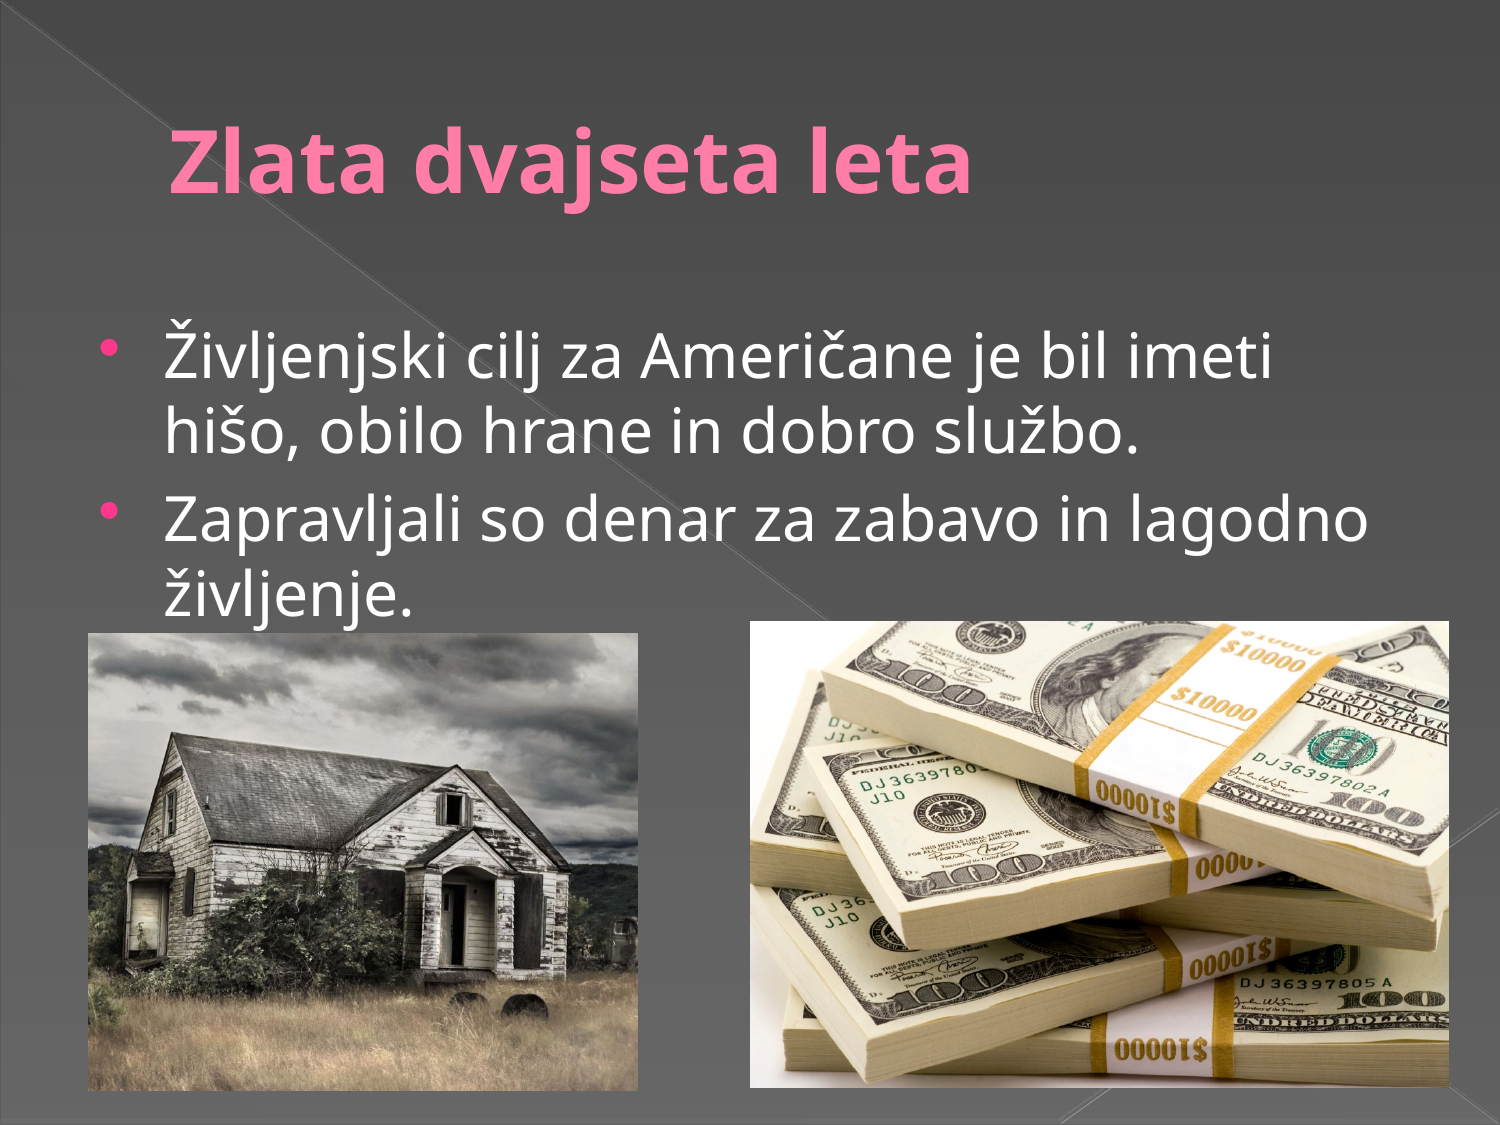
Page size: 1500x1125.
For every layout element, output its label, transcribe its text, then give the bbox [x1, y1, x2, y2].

picture [88, 633, 638, 1092]
list Življenjski cilj za Američane je bil imeti hišo, obilo hrane in dobro službo. Zapravljali so denar za zabavo in lagodno življenje. [75, 308, 1425, 1059]
title Zlata dvajseta leta [75, 43, 1425, 274]
picture [750, 621, 1449, 1088]
